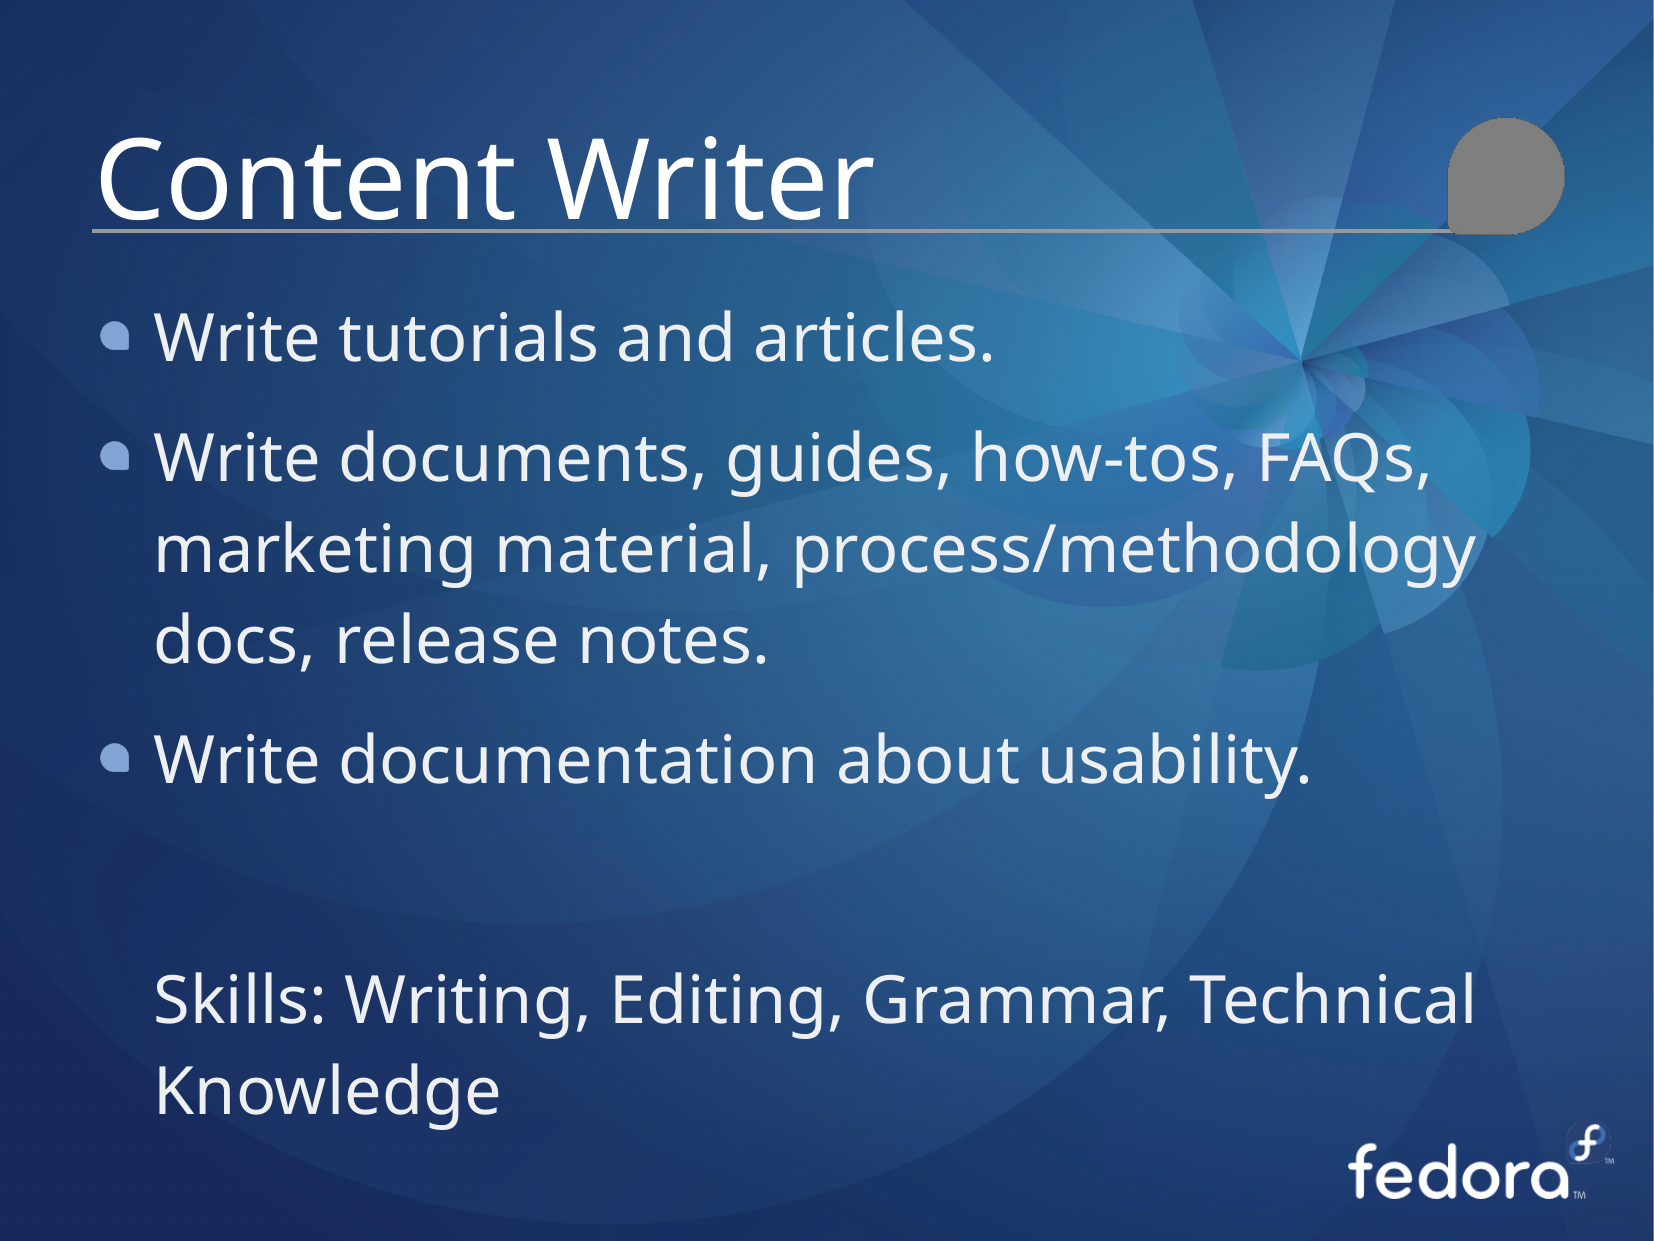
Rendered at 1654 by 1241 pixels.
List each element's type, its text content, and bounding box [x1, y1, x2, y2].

list Write tutorials and articles. Write documents, guides, how-tos, FAQs, marketing material, process/methodology docs, release notes. Write documentation about usability. Skills: Writing, Editing, Grammar, Technical Knowledge [82, 290, 1571, 1135]
picture [0, 0, 1654, 1241]
title Content Writer [94, 100, 1426, 251]
